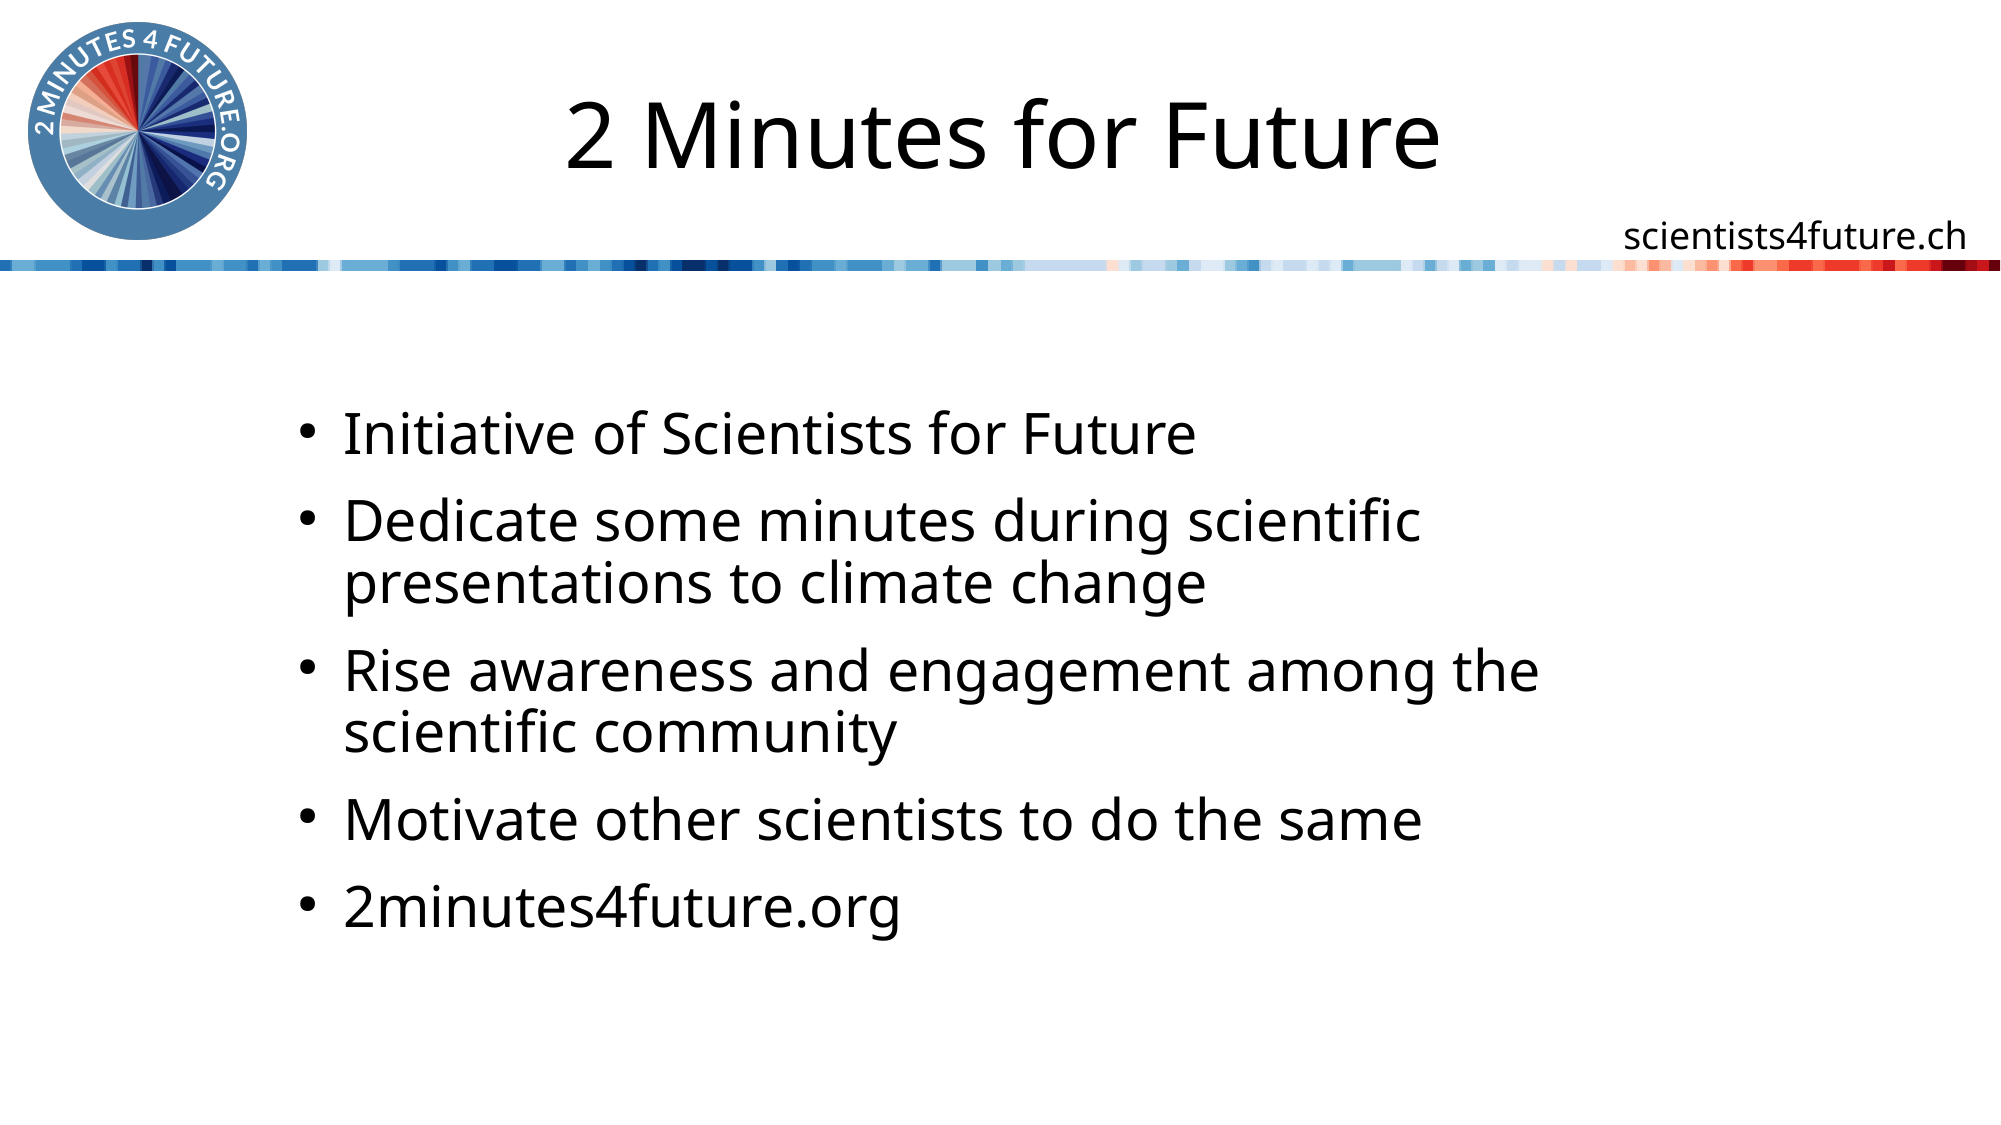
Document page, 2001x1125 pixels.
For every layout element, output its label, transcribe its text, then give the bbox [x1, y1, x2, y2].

text_box 2 Minutes for Future [549, 69, 1459, 195]
picture [0, 260, 2001, 271]
list Initiative of Scientists for Future Dedicate some minutes during scientific presentations to climate change Rise awareness and engagement among the scientific community Motivate other scientists to do the same 2minutes4future.org [282, 404, 1771, 945]
picture [28, 22, 247, 240]
